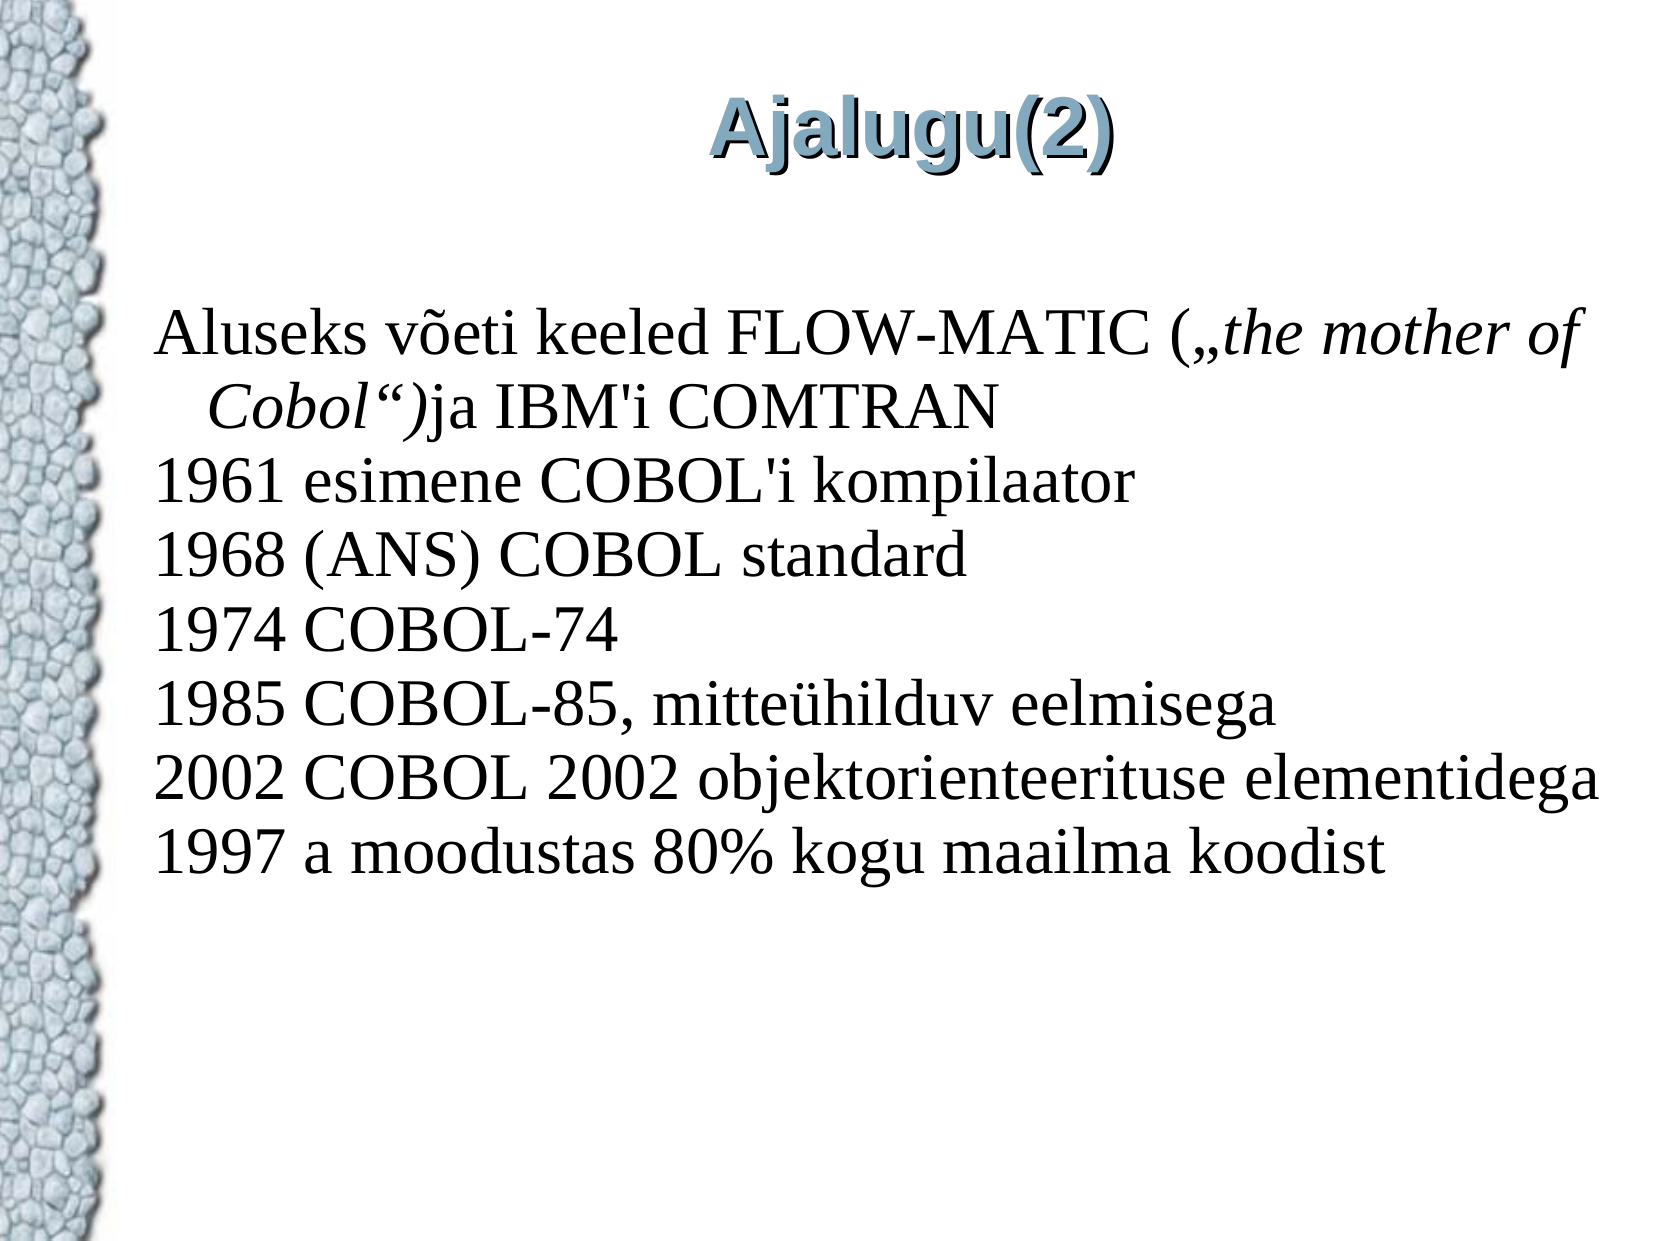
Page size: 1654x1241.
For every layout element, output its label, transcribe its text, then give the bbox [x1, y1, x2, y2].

picture [0, 0, 131, 1241]
title Ajalugu(2) [205, 35, 1618, 223]
list Aluseks võeti keeled FLOW-MATIC („the mother of Cobol“)ja IBM'i COMTRAN 1961 esimene COBOL'i kompilaator 1968 (ANS) COBOL standard 1974 COBOL-74 1985 COBOL-85, mitteühilduv eelmisega 2002 COBOL 2002 objektorienteerituse elementidega 1997 a moodustas 80% kogu maailma koodist [135, 295, 1625, 1099]
